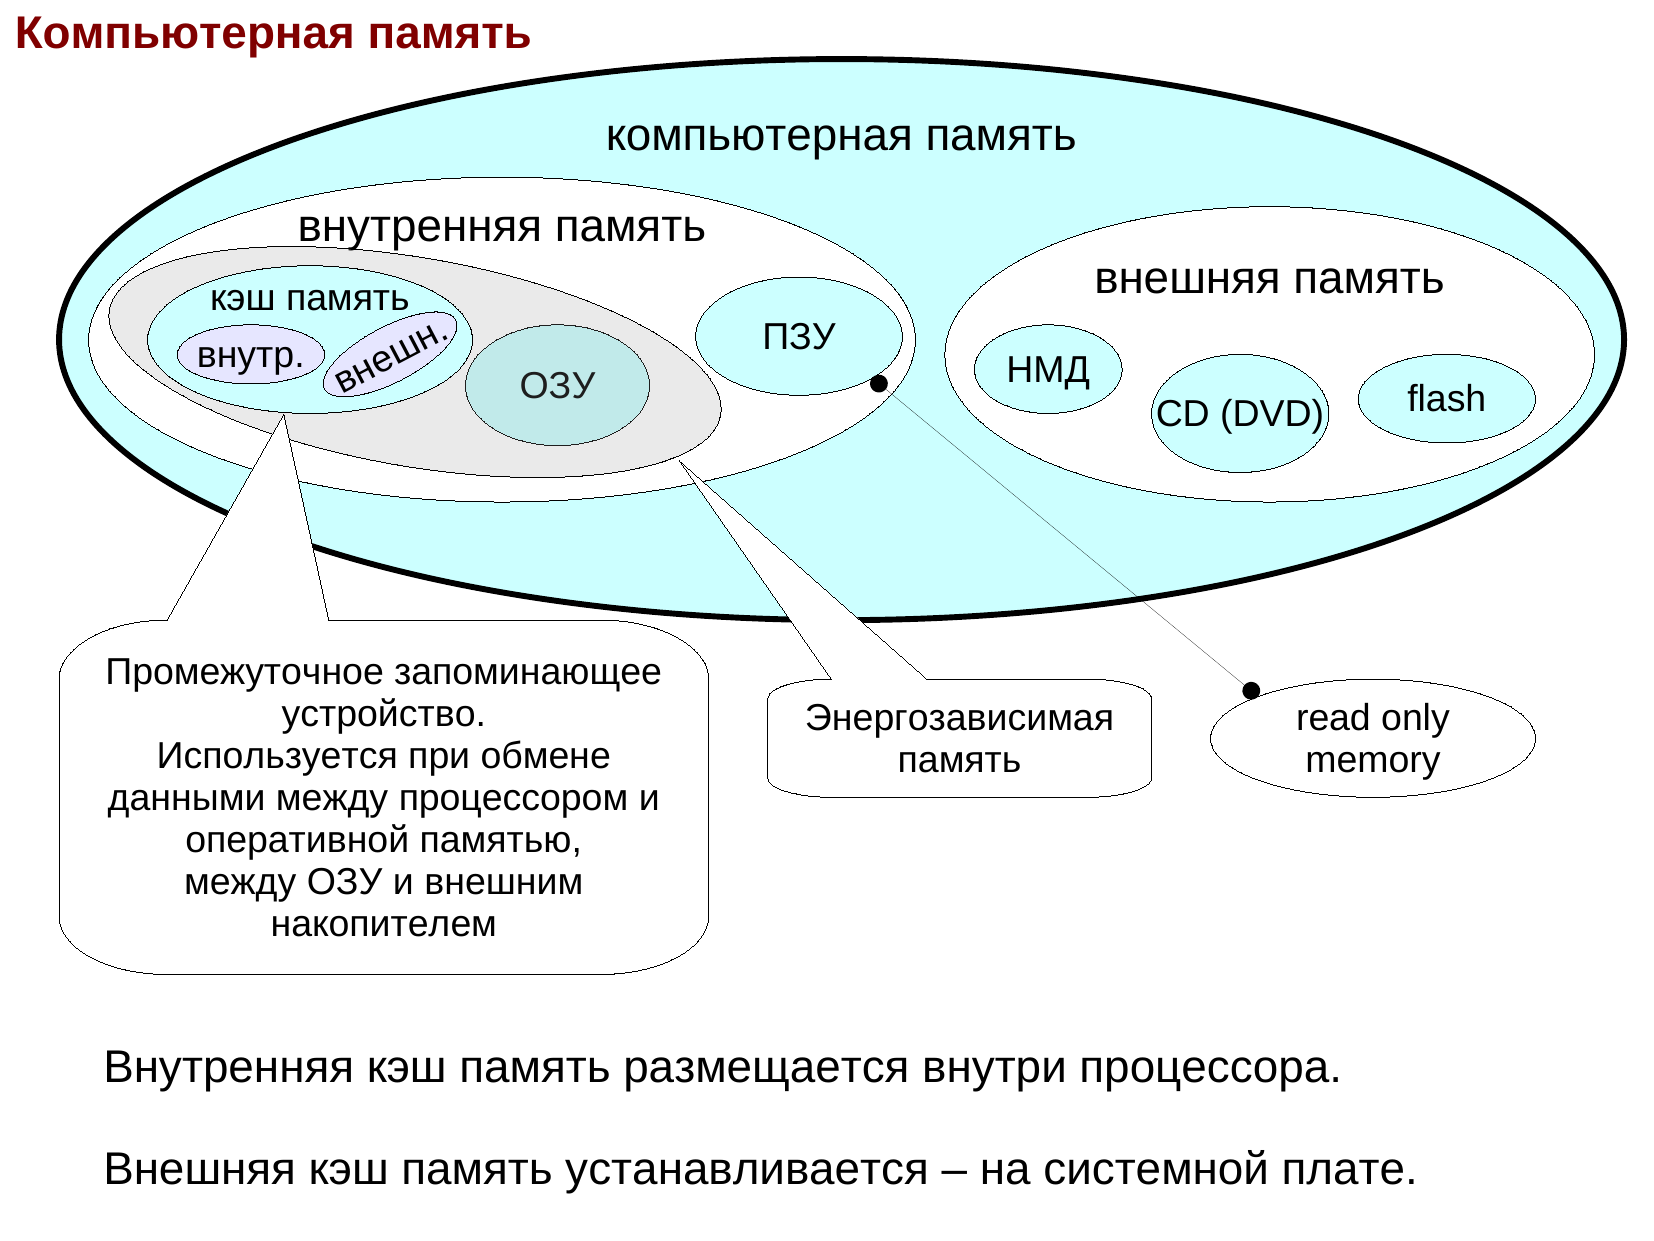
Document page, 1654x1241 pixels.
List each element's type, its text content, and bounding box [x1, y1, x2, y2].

text_box read only memory [1210, 679, 1536, 798]
text_box внутренняя память [88, 177, 916, 503]
text_box [108, 246, 722, 478]
text_box Энергозависимая память [679, 460, 1152, 798]
text_box НМД [974, 324, 1123, 414]
text_box ПЗУ [695, 277, 903, 396]
text_box Компьютерная память [0, 0, 1536, 68]
text_box внутр. [177, 324, 325, 384]
text_box Промежуточное запоминающее устройство. Используется при обмене данными между процессором и оперативной памятью, между ОЗУ и внешним накопителем [59, 414, 709, 975]
text_box компьютерная память [705, 395, 1139, 621]
text_box кэш память [147, 265, 473, 414]
text_box компьютерная память [299, 482, 789, 620]
text_box внешняя память [944, 206, 1595, 503]
text_box Внутренняя кэш память размещается внутри процессора. Внешняя кэш память устанавливается – на системной плате. [88, 1033, 1536, 1202]
text_box flash [1358, 354, 1536, 443]
text_box СD (DVD) [1151, 354, 1329, 473]
text_box компьютерная память [59, 68, 1625, 599]
text_box внешн. [323, 311, 457, 397]
